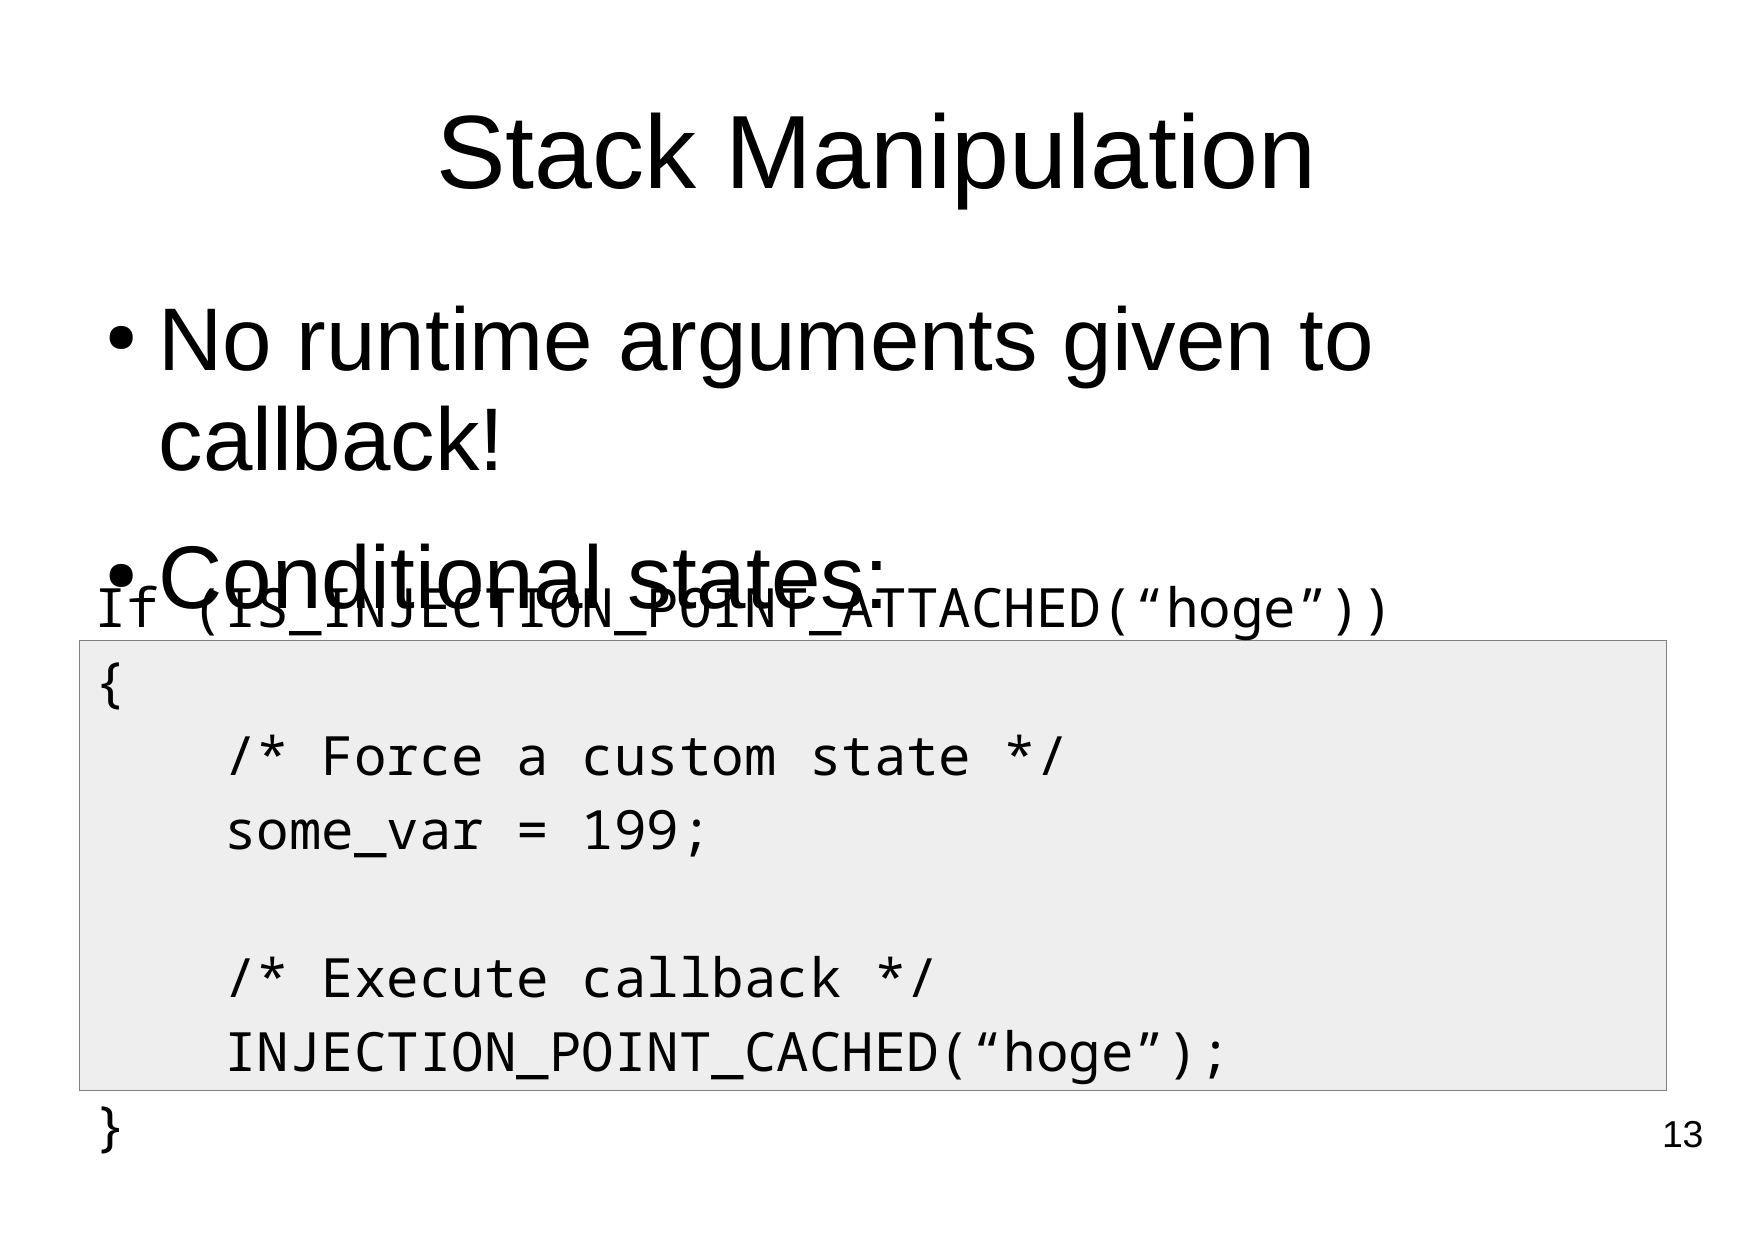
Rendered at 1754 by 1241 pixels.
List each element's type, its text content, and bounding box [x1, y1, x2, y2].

text_box If (IS_INJECTION_POINT_ATTACHED(“hoge”)) { /* Force a custom state */ some_var = 199; /* Execute callback */ INJECTION_POINT_CACHED(“hoge”); } [79, 640, 1667, 1091]
title Stack Manipulation [87, 49, 1667, 257]
list No runtime arguments given to callback! Conditional states: [87, 290, 1667, 640]
text_box <number> [1447, 1106, 1719, 1201]
